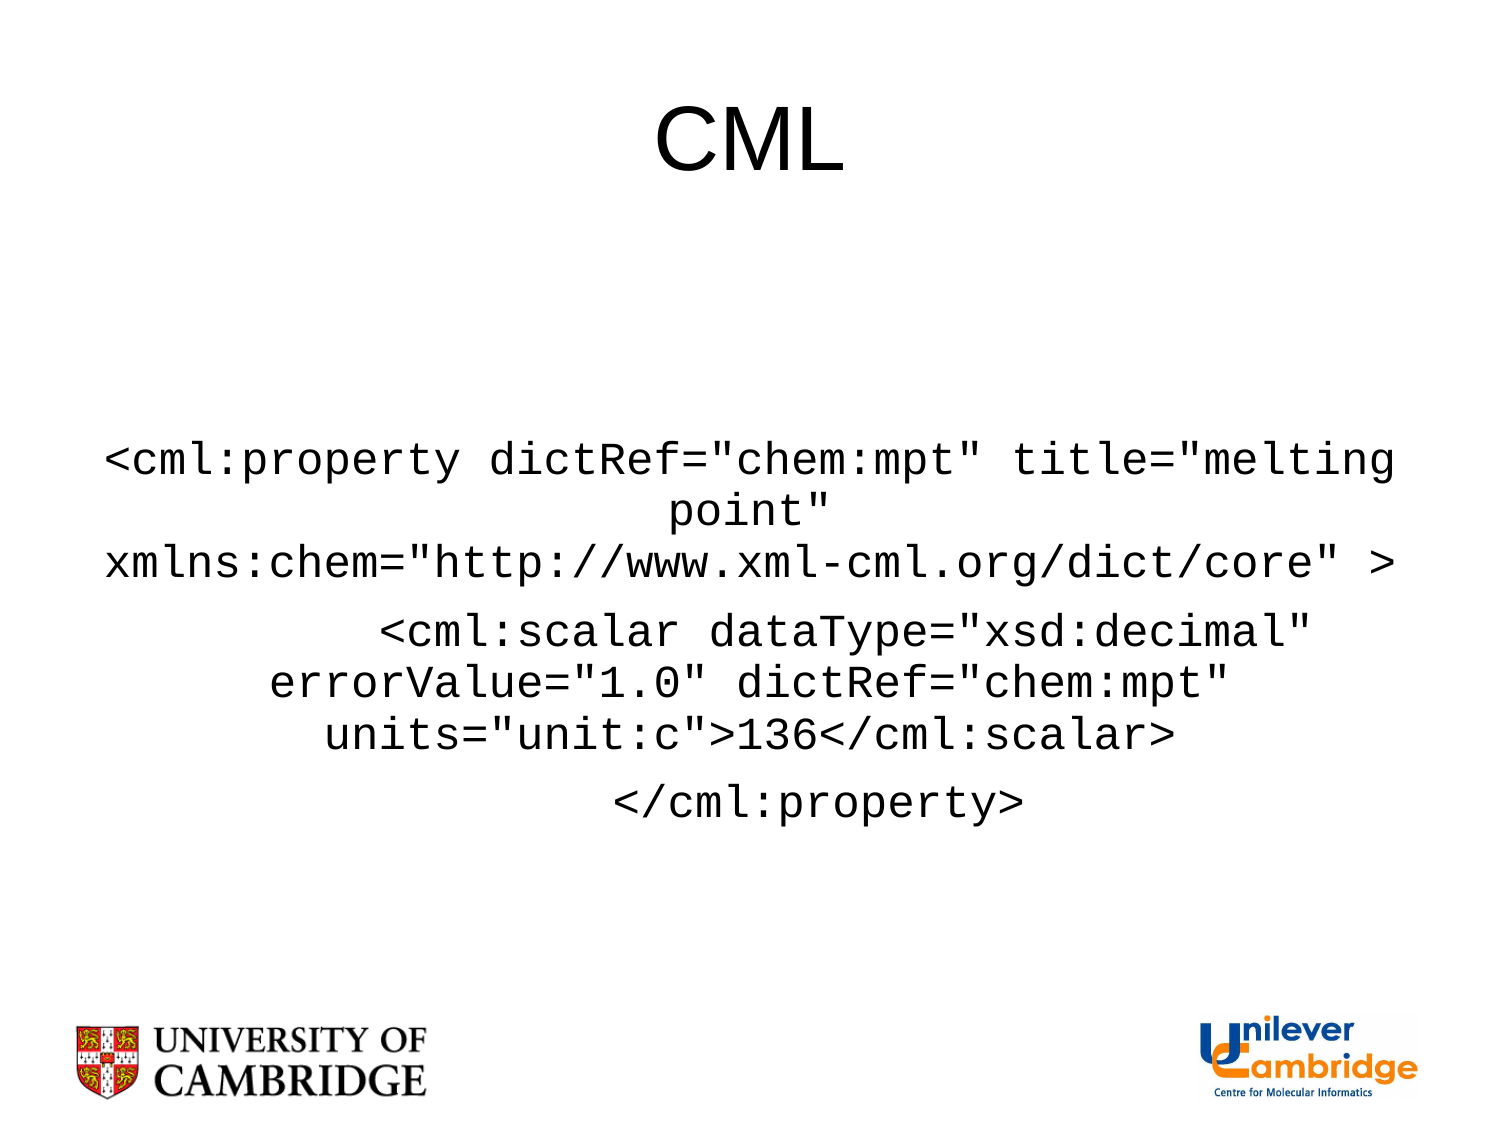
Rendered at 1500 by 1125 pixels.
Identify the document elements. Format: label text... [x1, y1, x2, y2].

subtitle <cml:property dictRef="chem:mpt" title="melting point" xmlns:chem="http://www.xml-cml.org/dict/core" > <cml:scalar dataType="xsd:decimal" errorValue="1.0" dictRef="chem:mpt" units="unit:c">136</cml:scalar> </cml:property> [75, 269, 1426, 998]
picture [62, 1012, 438, 1105]
picture [1197, 1012, 1421, 1101]
title CML [75, 52, 1426, 226]
